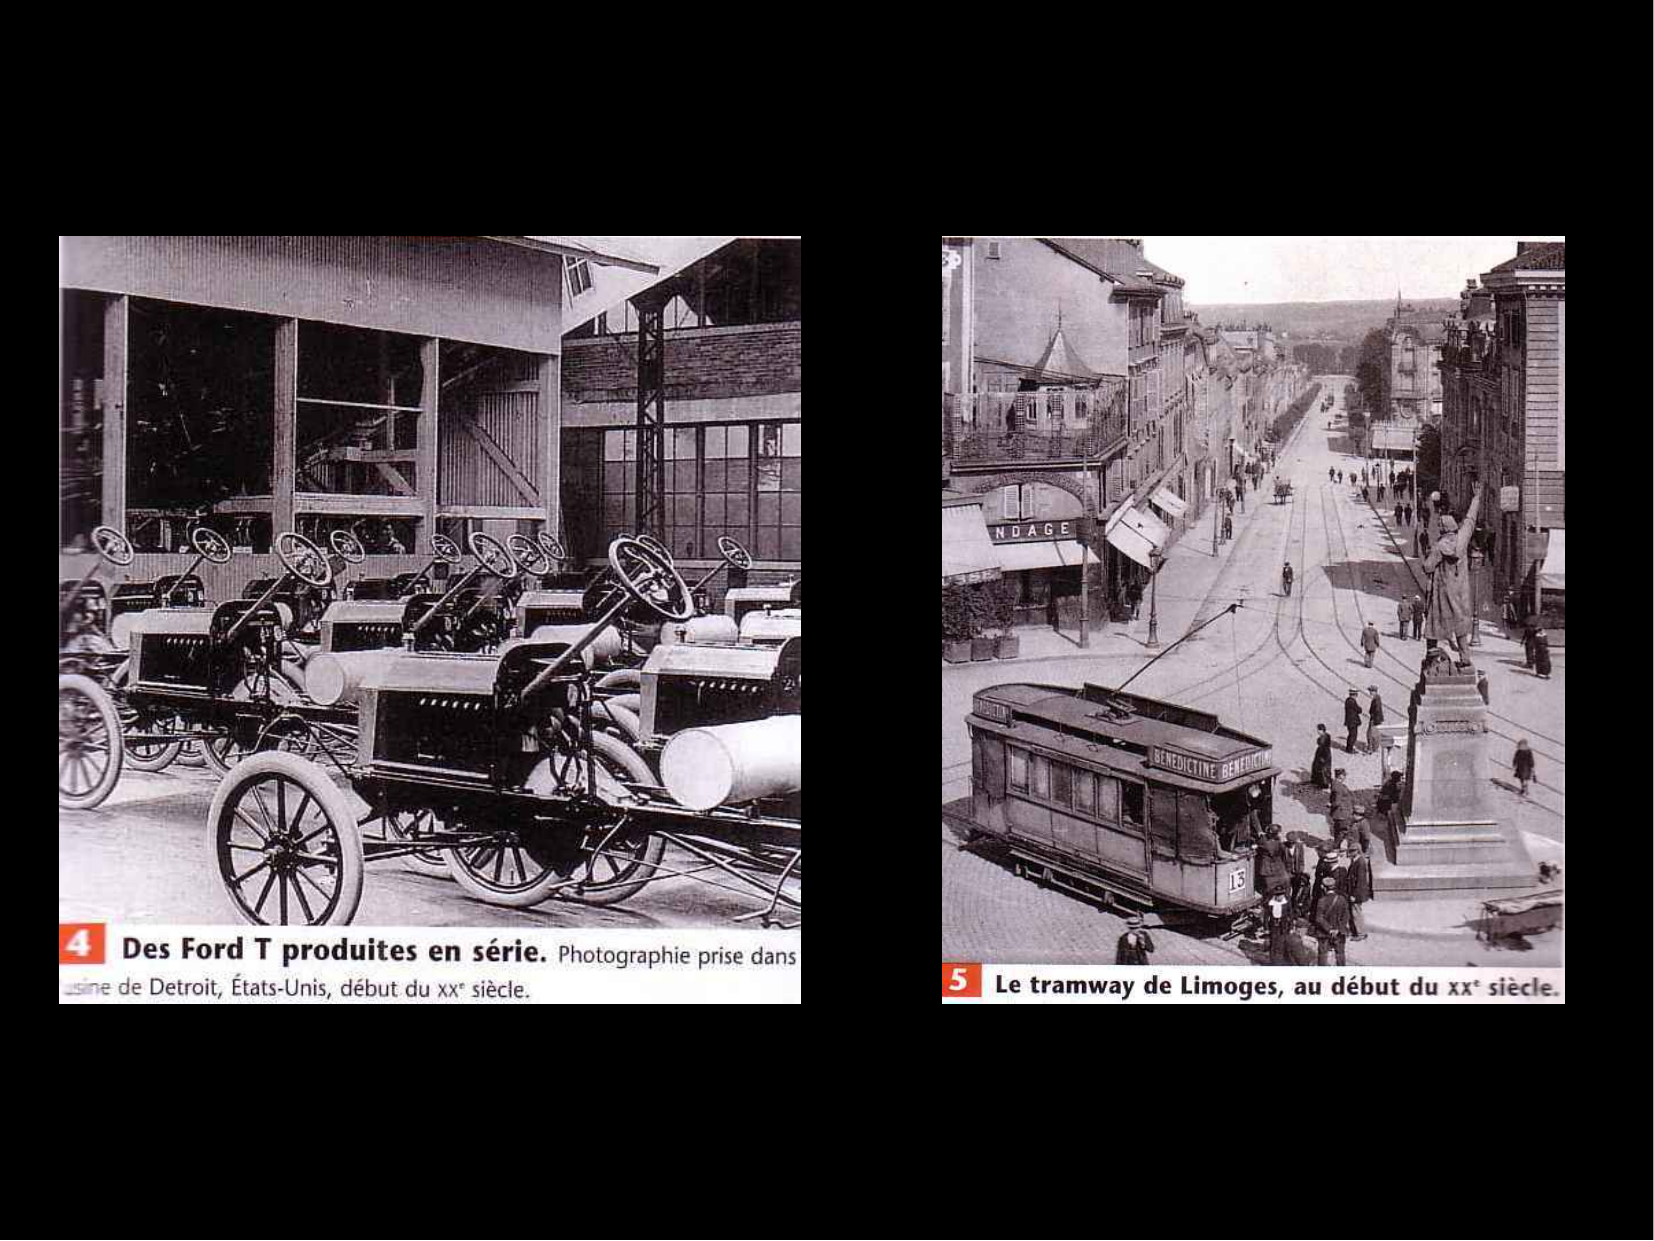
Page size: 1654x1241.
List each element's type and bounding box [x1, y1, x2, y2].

picture [942, 236, 1565, 1004]
picture [59, 236, 801, 1004]
